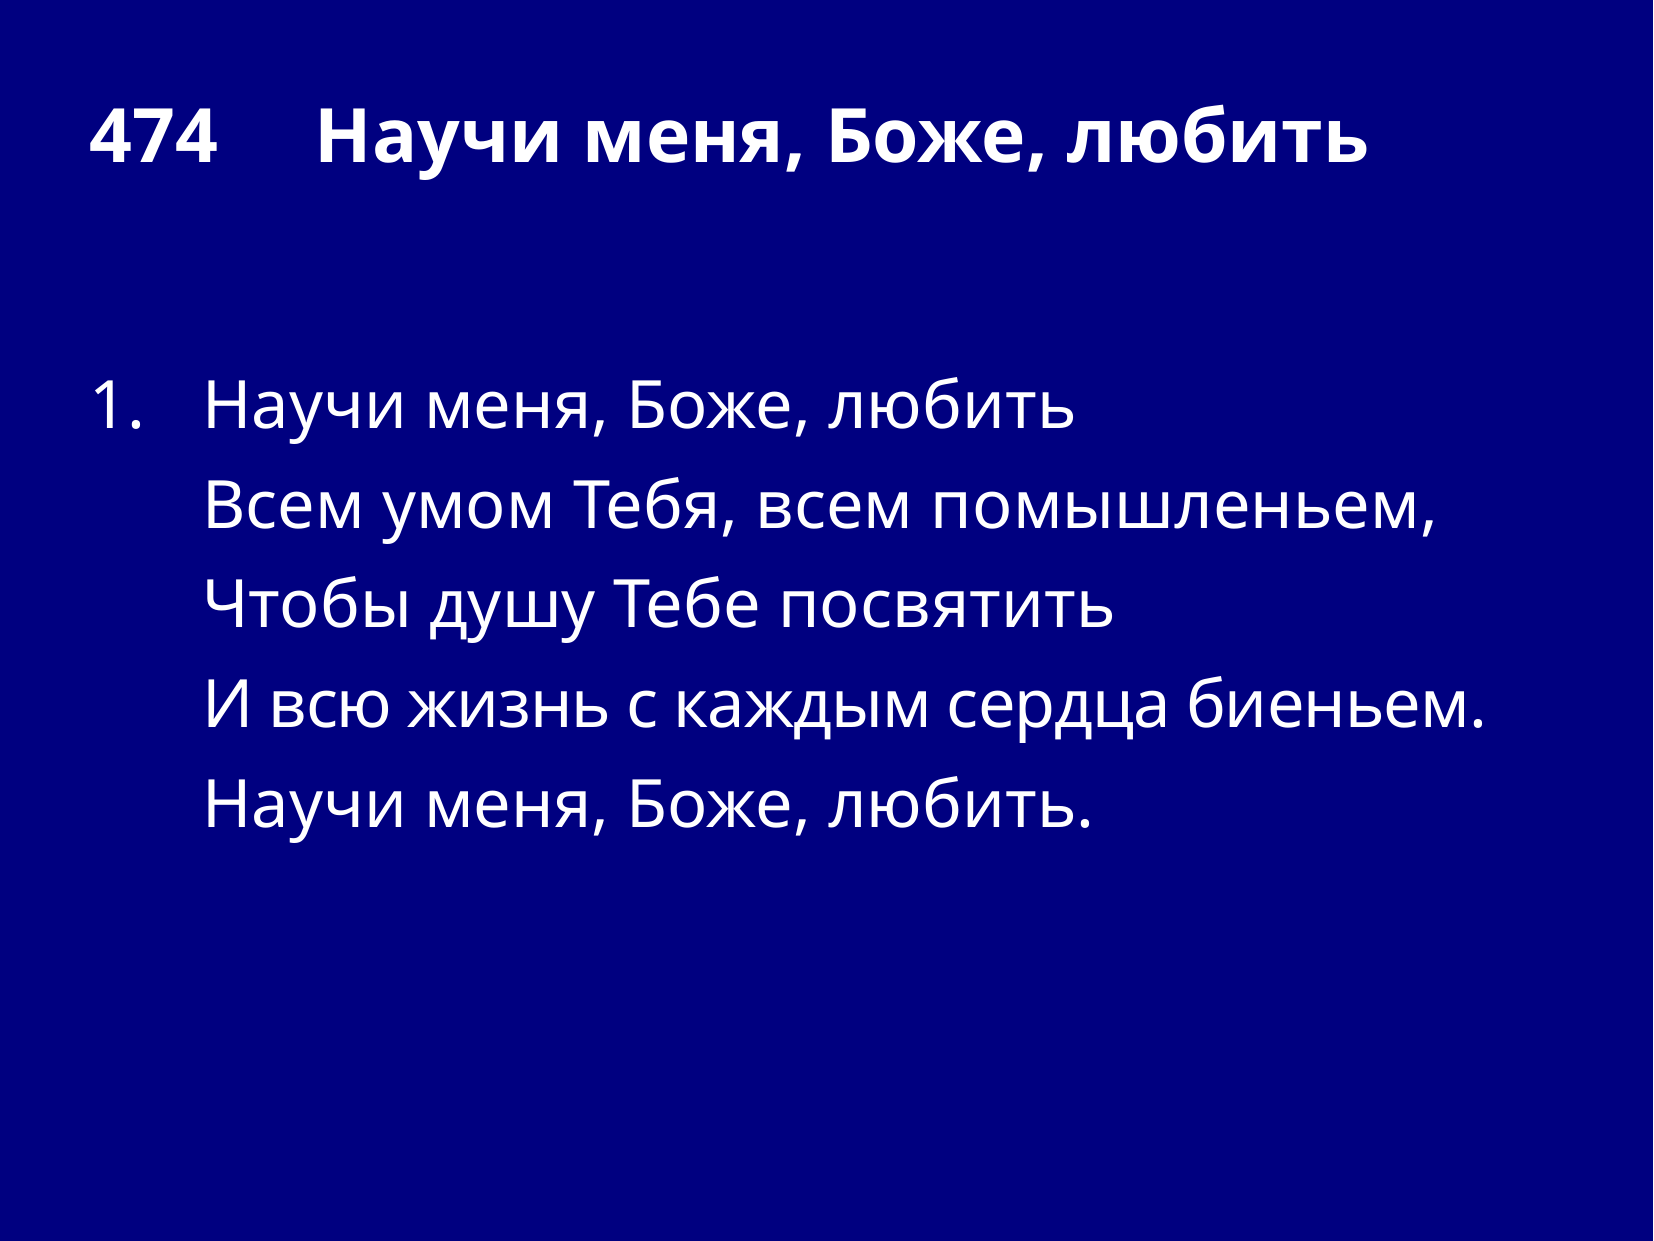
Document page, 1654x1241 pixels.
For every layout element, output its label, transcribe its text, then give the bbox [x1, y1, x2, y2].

text_box 1. Научи меня, Боже, любить Всем умом Тебя, всем помышленьем, Чтобы душу Тебе посвятить И всю жизнь с каждым сердца биеньем. Научи меня, Боже, любить. [75, 150, 1653, 1163]
text_box 474 Научи меня, Боже, любить [75, 75, 1576, 188]
